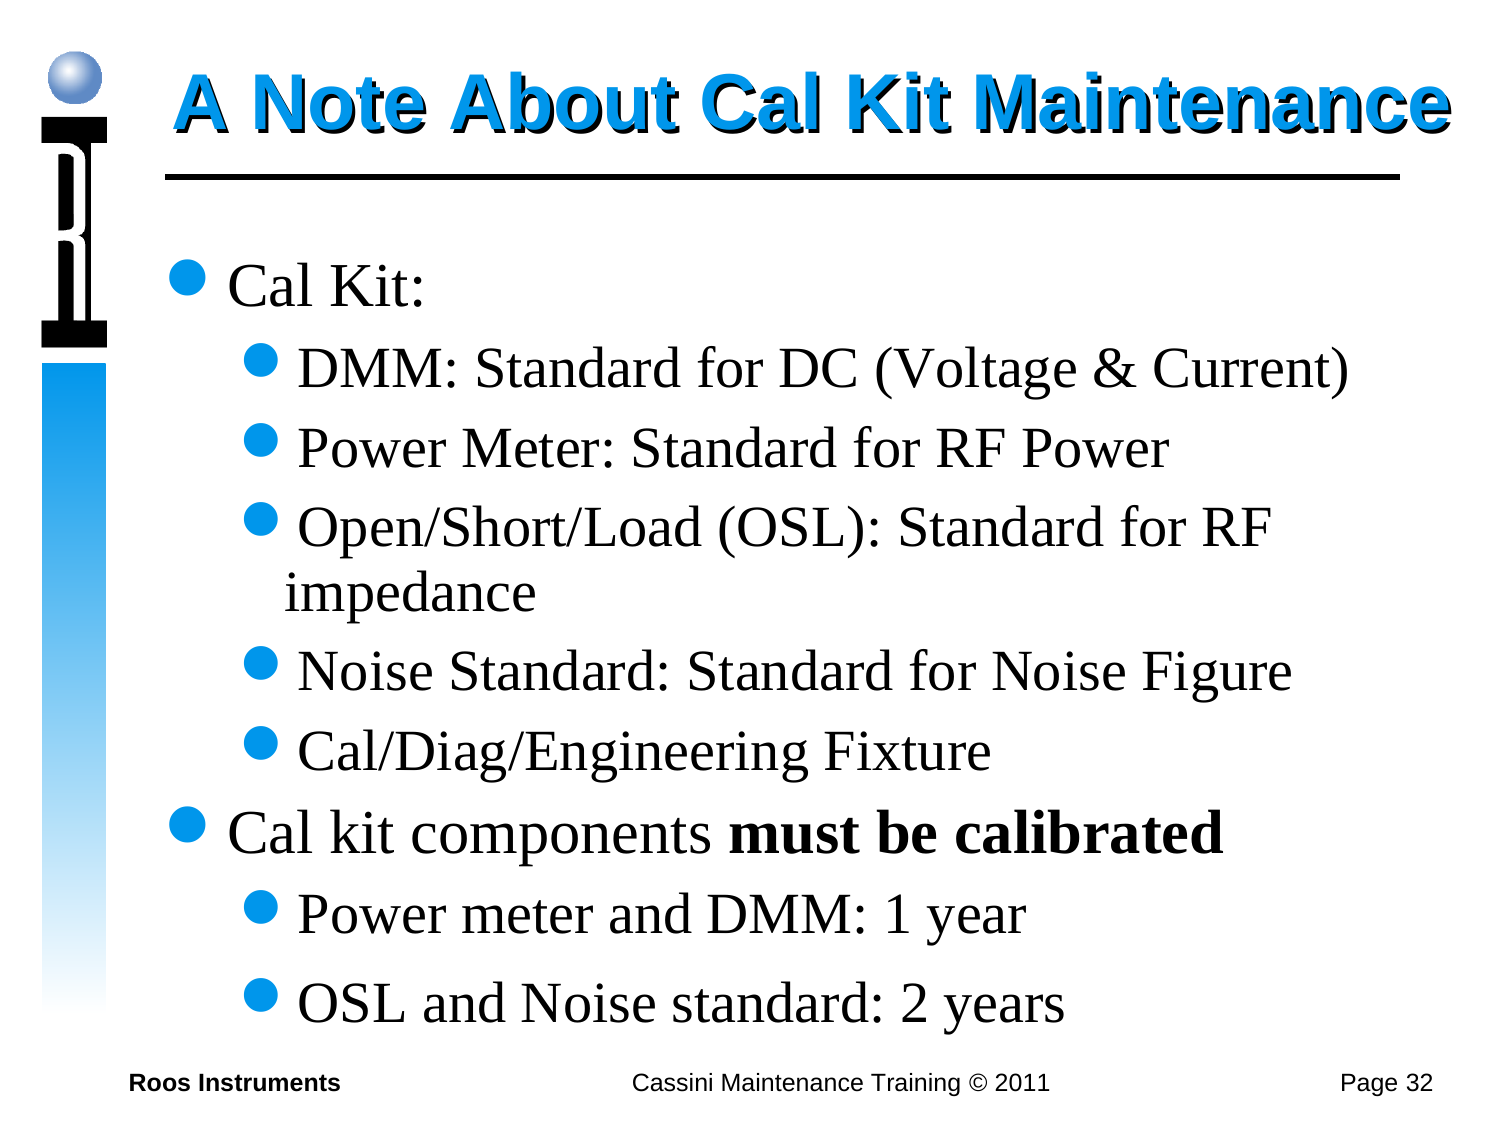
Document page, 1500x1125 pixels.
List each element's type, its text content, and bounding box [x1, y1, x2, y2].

title A Note About Cal Kit Maintenance [156, 0, 1500, 205]
list Cal Kit: DMM: Standard for DC (Voltage & Current) Power Meter: Standard for RF Power Open/Short/Load (OSL): Standard for RF impedance Noise Standard: Standard for Noise Figure Cal/Diag/Engineering Fixture Cal kit components must be calibrated Power meter and DMM: 1 year OSL and Noise standard: 2 years [150, 243, 1426, 1059]
